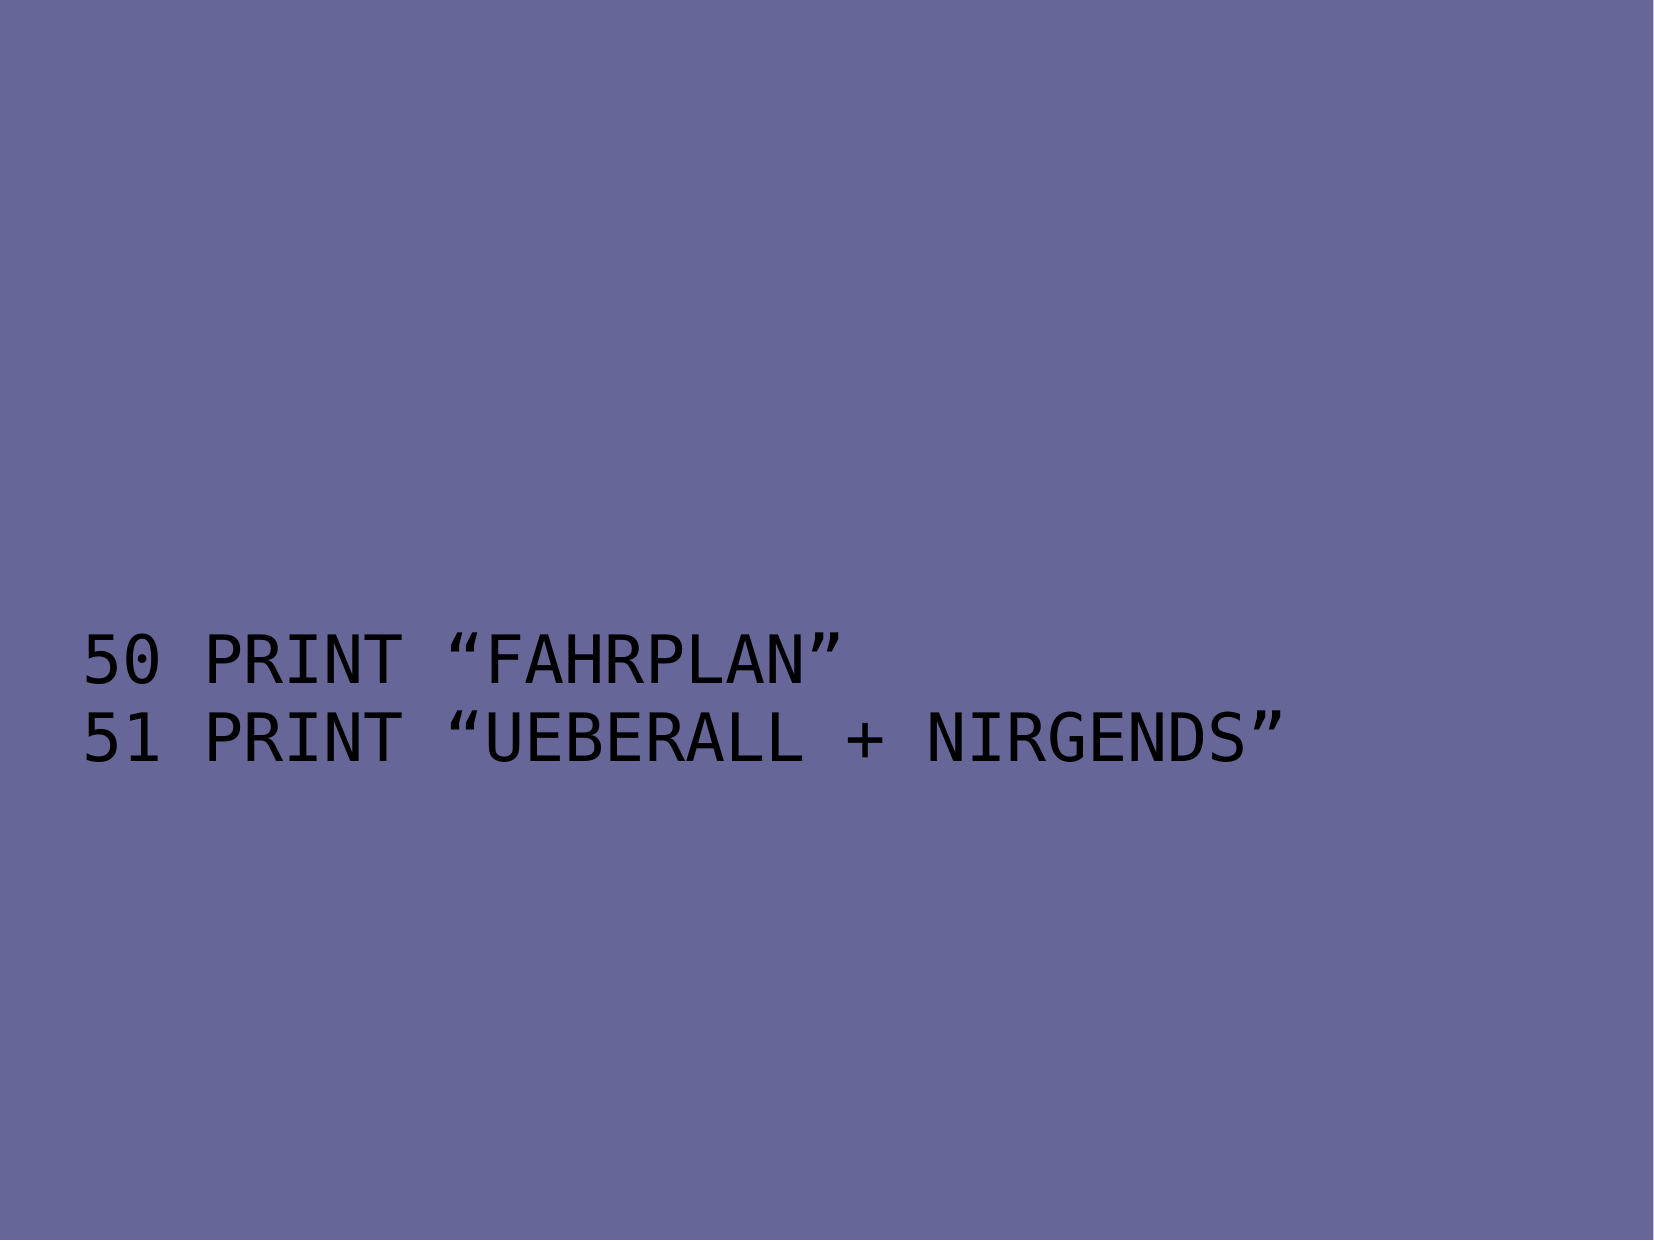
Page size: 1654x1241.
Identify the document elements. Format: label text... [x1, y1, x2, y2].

subtitle 50 PRINT “FAHRPLAN” 51 PRINT “UEBERALL + NIRGENDS” [82, 297, 1571, 1102]
